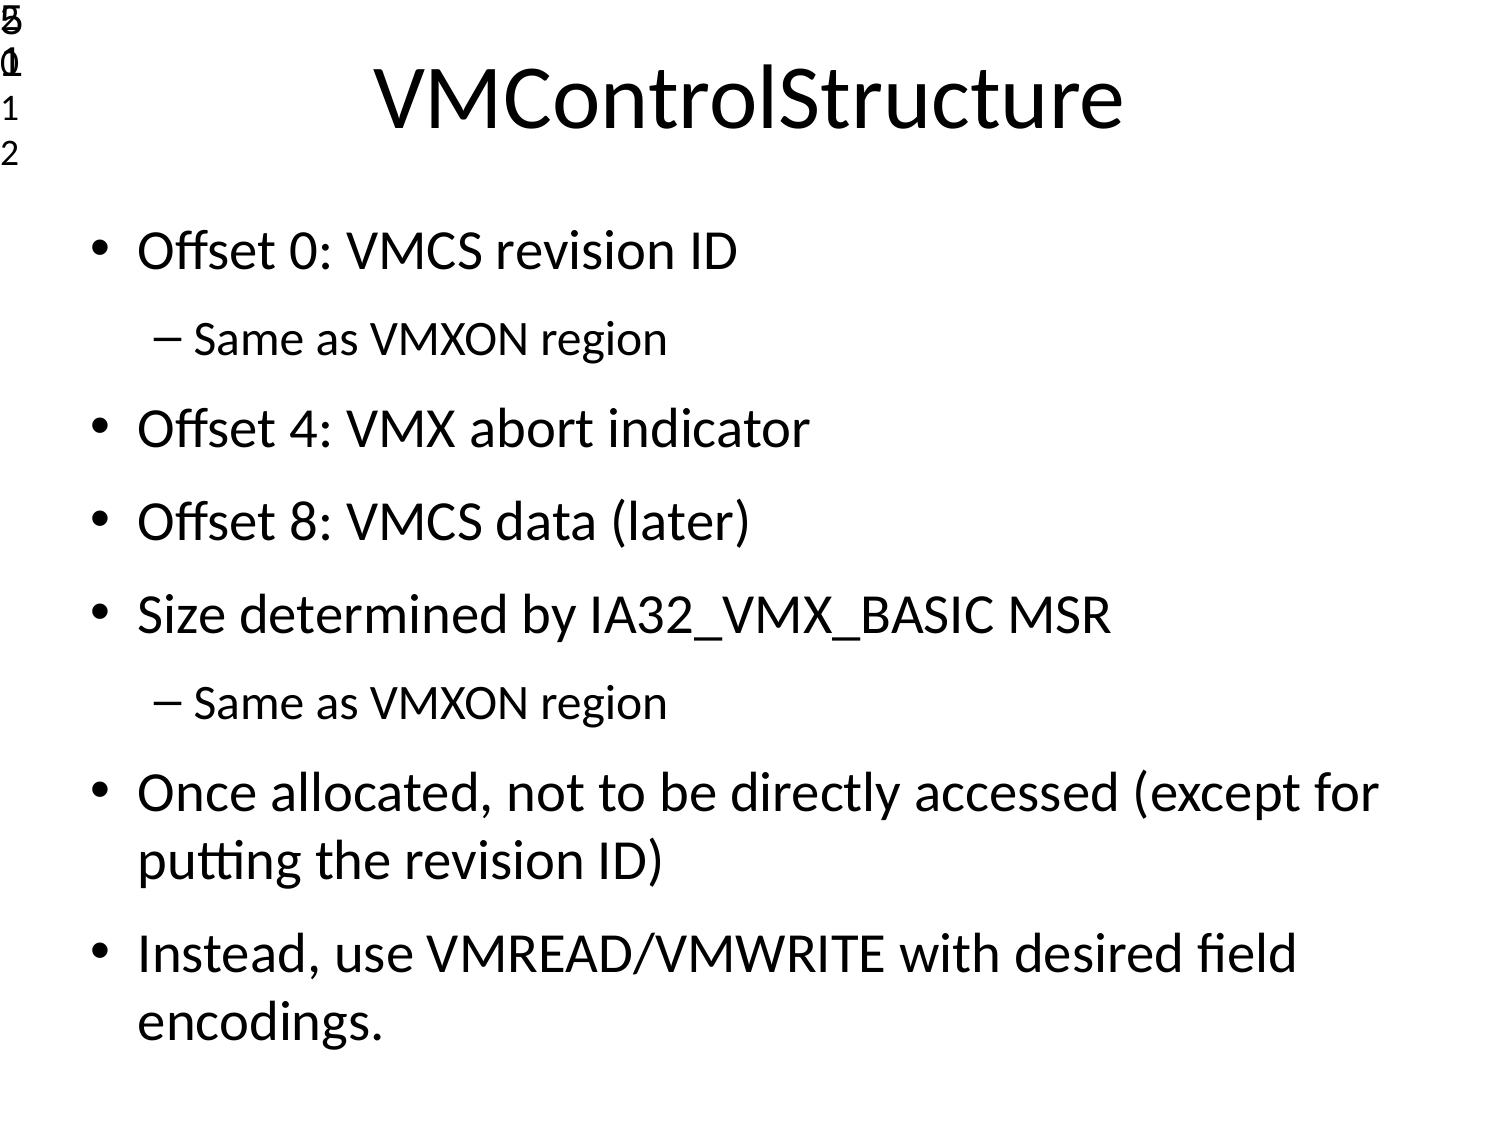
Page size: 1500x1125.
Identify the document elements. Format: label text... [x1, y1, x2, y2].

list Offset 0: VMCS revision ID Same as VMXON region Offset 4: VMX abort indicator Offset 8: VMCS data (later) Size determined by IA32_VMX_BASIC MSR Same as VMXON region Once allocated, not to be directly accessed (except for putting the revision ID) Instead, use VMREAD/VMWRITE with desired field encodings. [75, 205, 1425, 1064]
title VMControlStructure [75, 0, 1425, 186]
